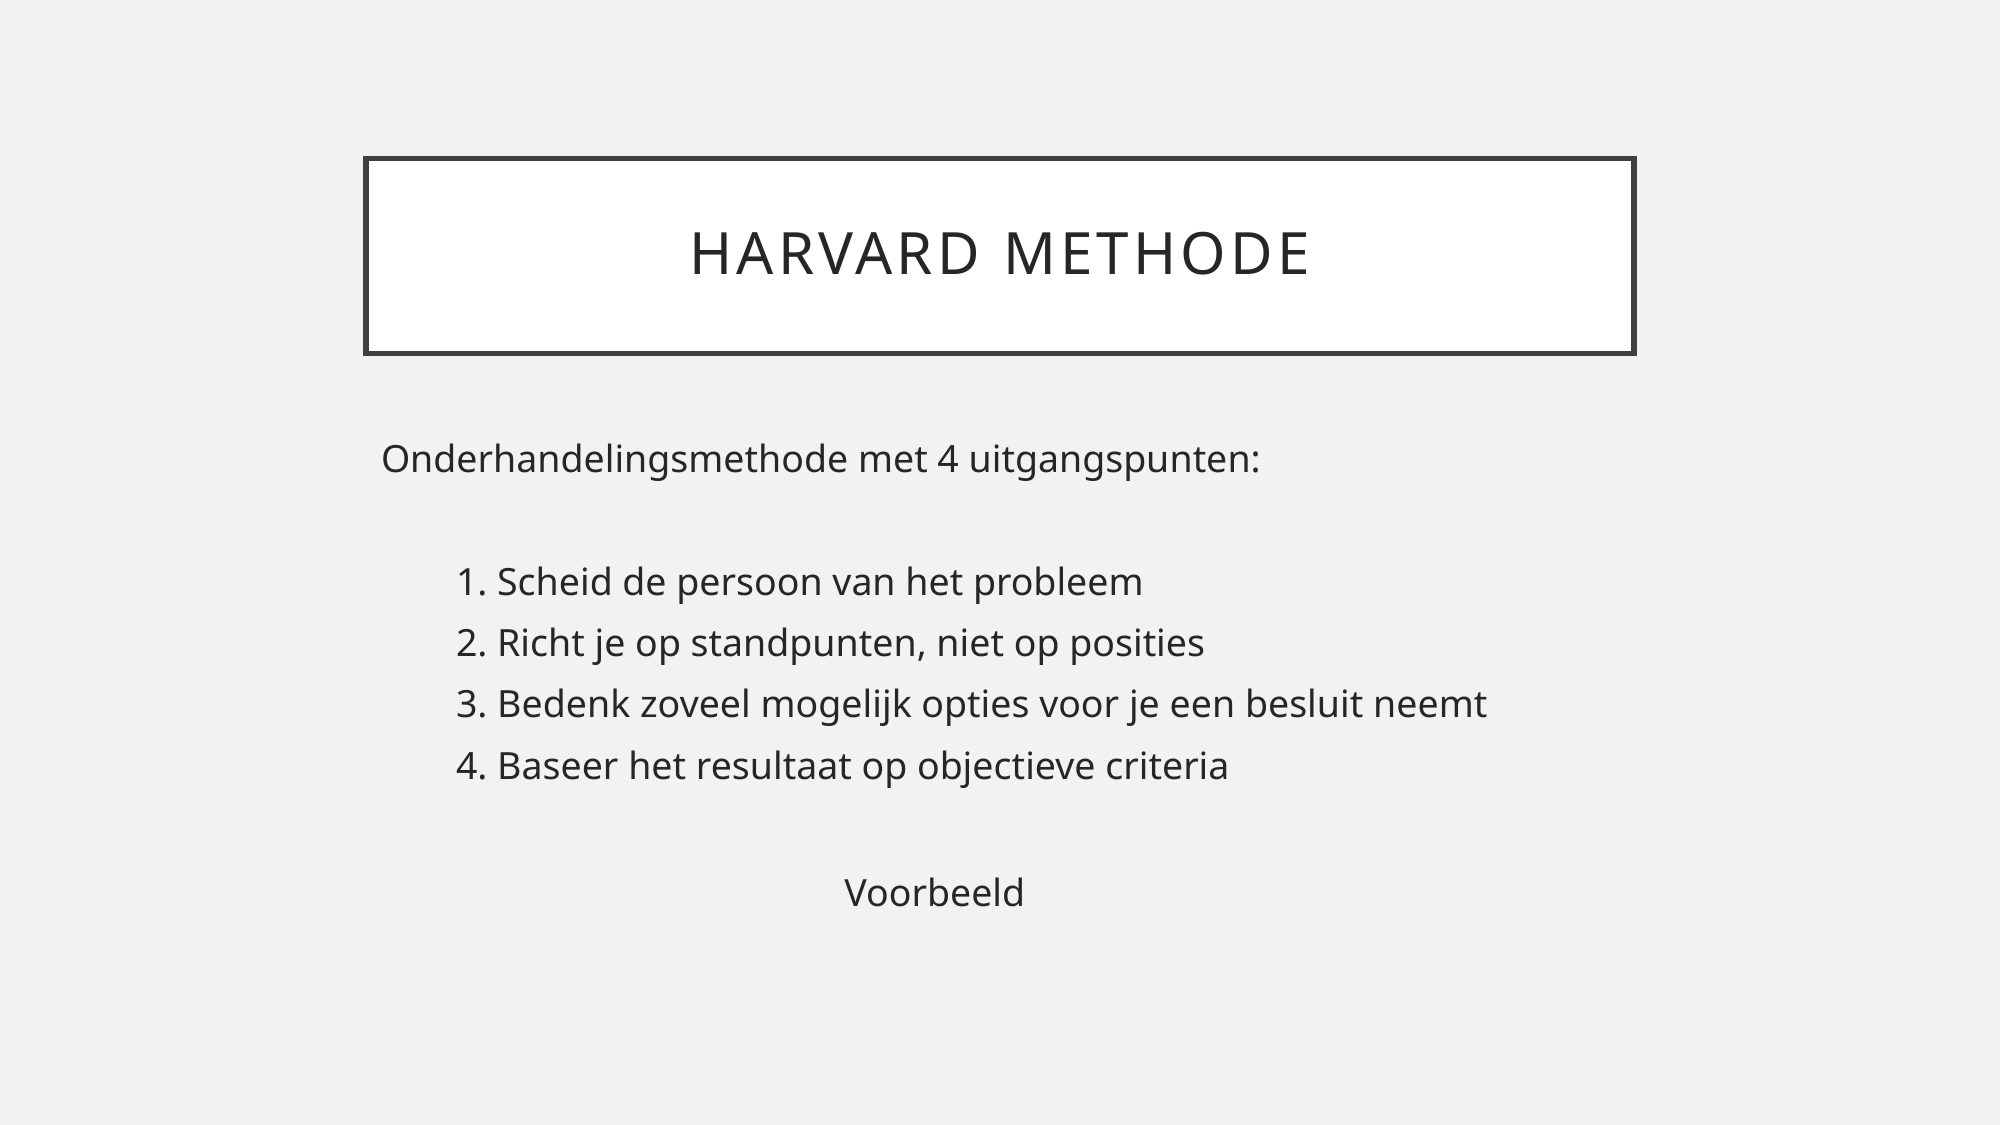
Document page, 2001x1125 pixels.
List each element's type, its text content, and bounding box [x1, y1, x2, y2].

title Harvard methode [366, 158, 1634, 354]
list Onderhandelingsmethode met 4 uitgangspunten: 1. Scheid de persoon van het probleem 2. Richt je op standpunten, niet op posities 3. Bedenk zoveel mogelijk opties voor je een besluit neemt 4. Baseer het resultaat op objectieve criteria Voorbeeld [366, 432, 1634, 942]
